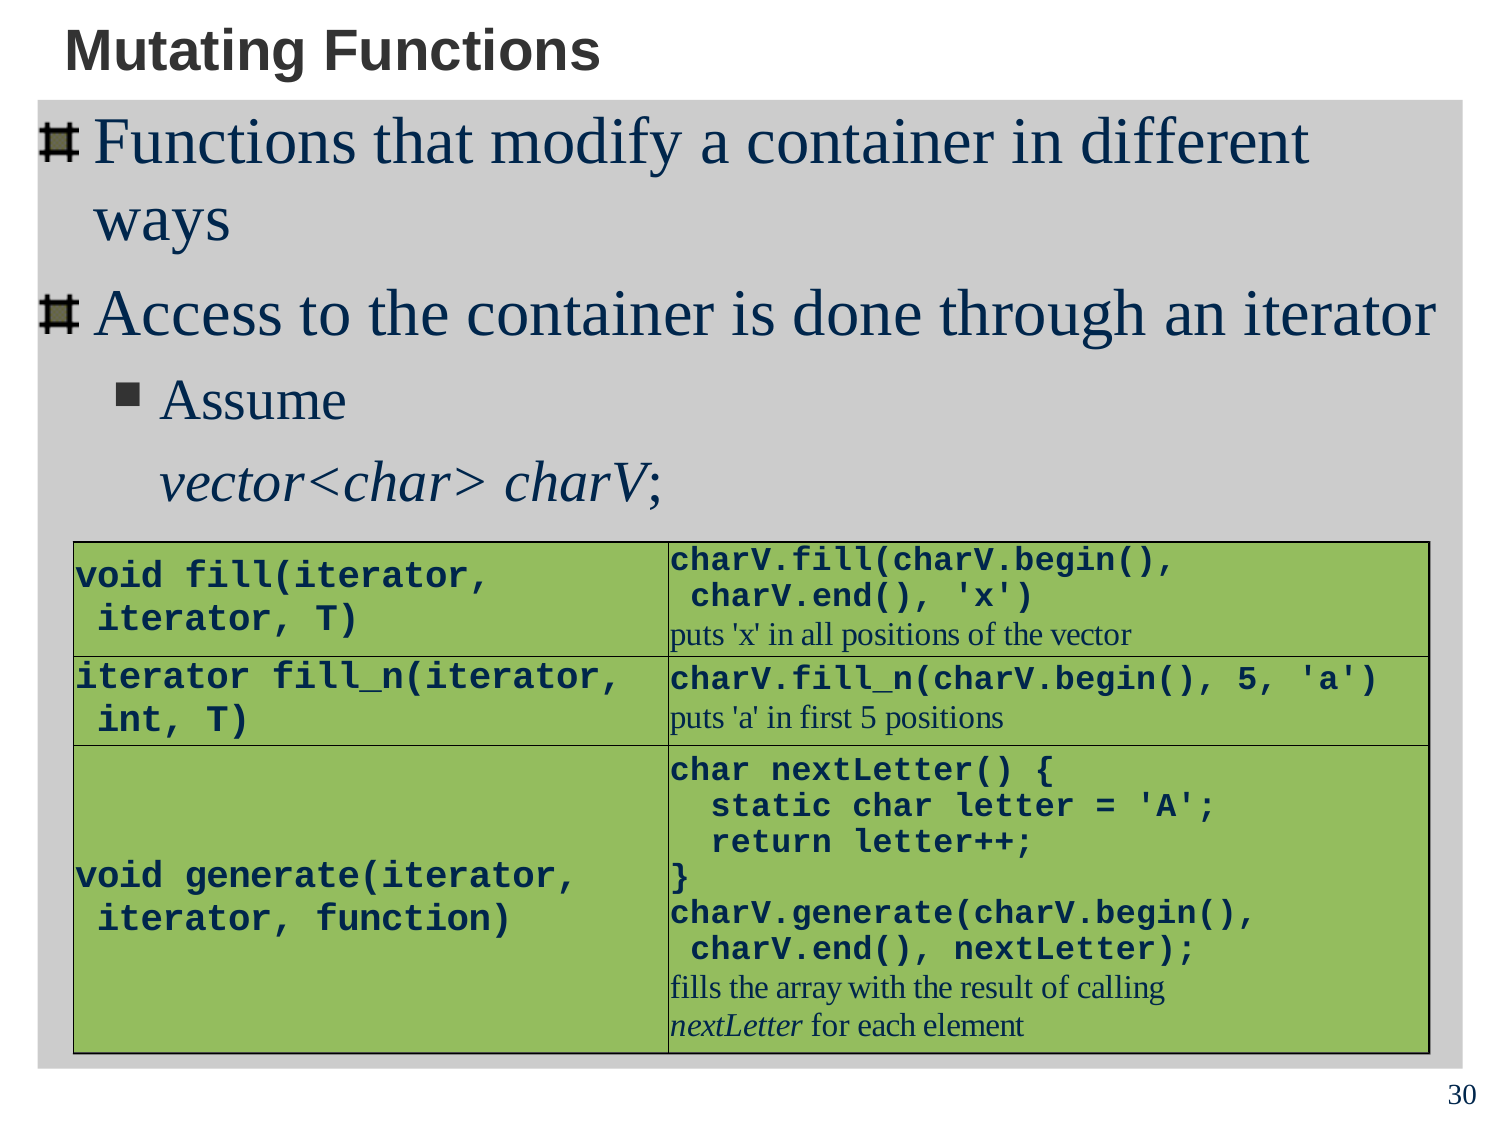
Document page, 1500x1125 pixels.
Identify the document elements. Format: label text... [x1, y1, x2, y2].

chart [72, 541, 1432, 1056]
list Functions that modify a container in different ways Access to the container is done through an iterator Assume vector<char> charV; [37, 99, 1463, 1069]
title Mutating Functions [50, 0, 1450, 91]
